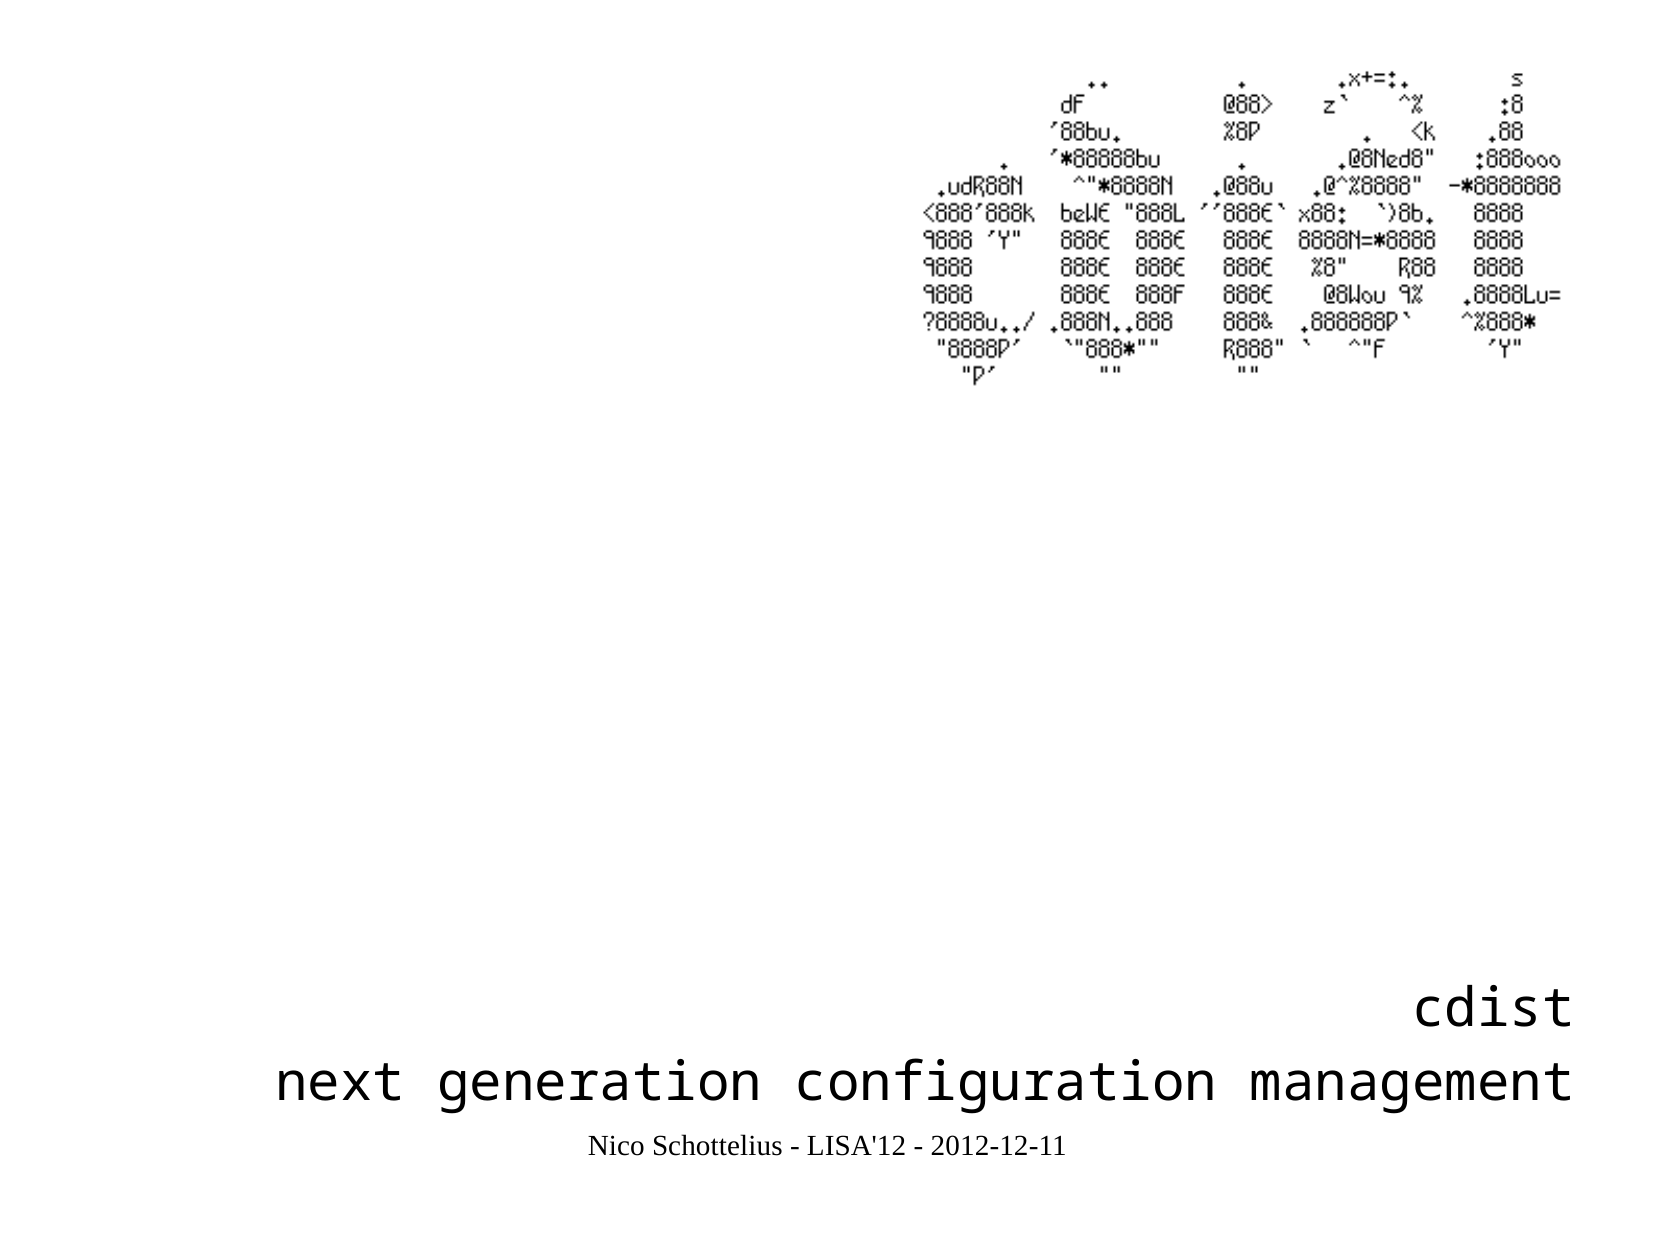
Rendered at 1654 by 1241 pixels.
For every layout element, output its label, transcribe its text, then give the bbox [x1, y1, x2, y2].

subtitle cdist next generation configuration management [119, 915, 1576, 1171]
picture [920, 49, 1571, 396]
